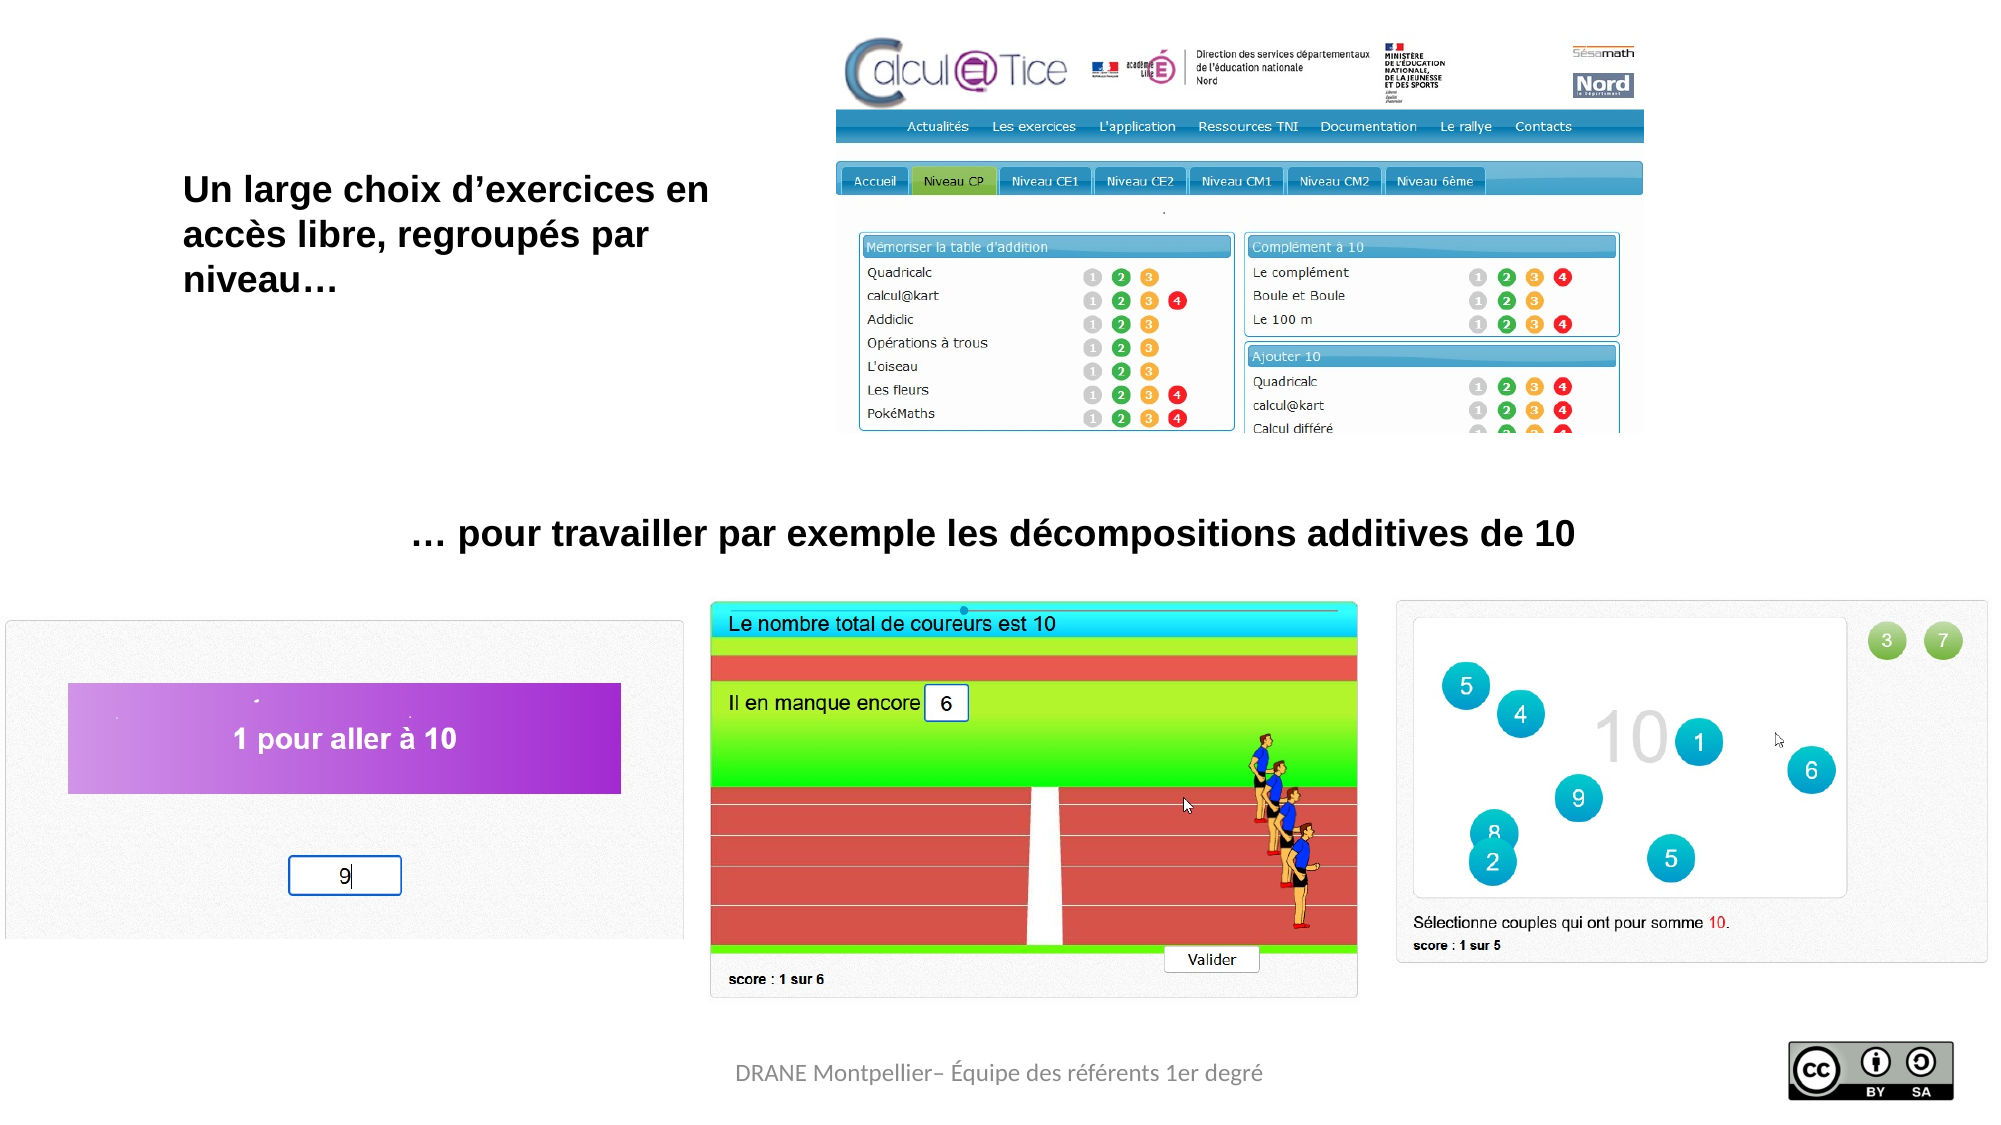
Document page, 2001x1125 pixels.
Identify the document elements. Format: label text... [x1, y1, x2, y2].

picture [708, 597, 1360, 1005]
picture [836, 33, 1644, 434]
picture [1781, 1037, 1956, 1105]
text_box … pour travailler par exemple les décompositions additives de 10 [395, 501, 1662, 562]
picture [0, 616, 684, 939]
footer DRANE Montpellier– Équipe des référents 1er degré [435, 1041, 1564, 1102]
text_box Un large choix d’exercices en accès libre, regroupés par niveau… [168, 157, 725, 308]
picture [1392, 597, 1992, 968]
